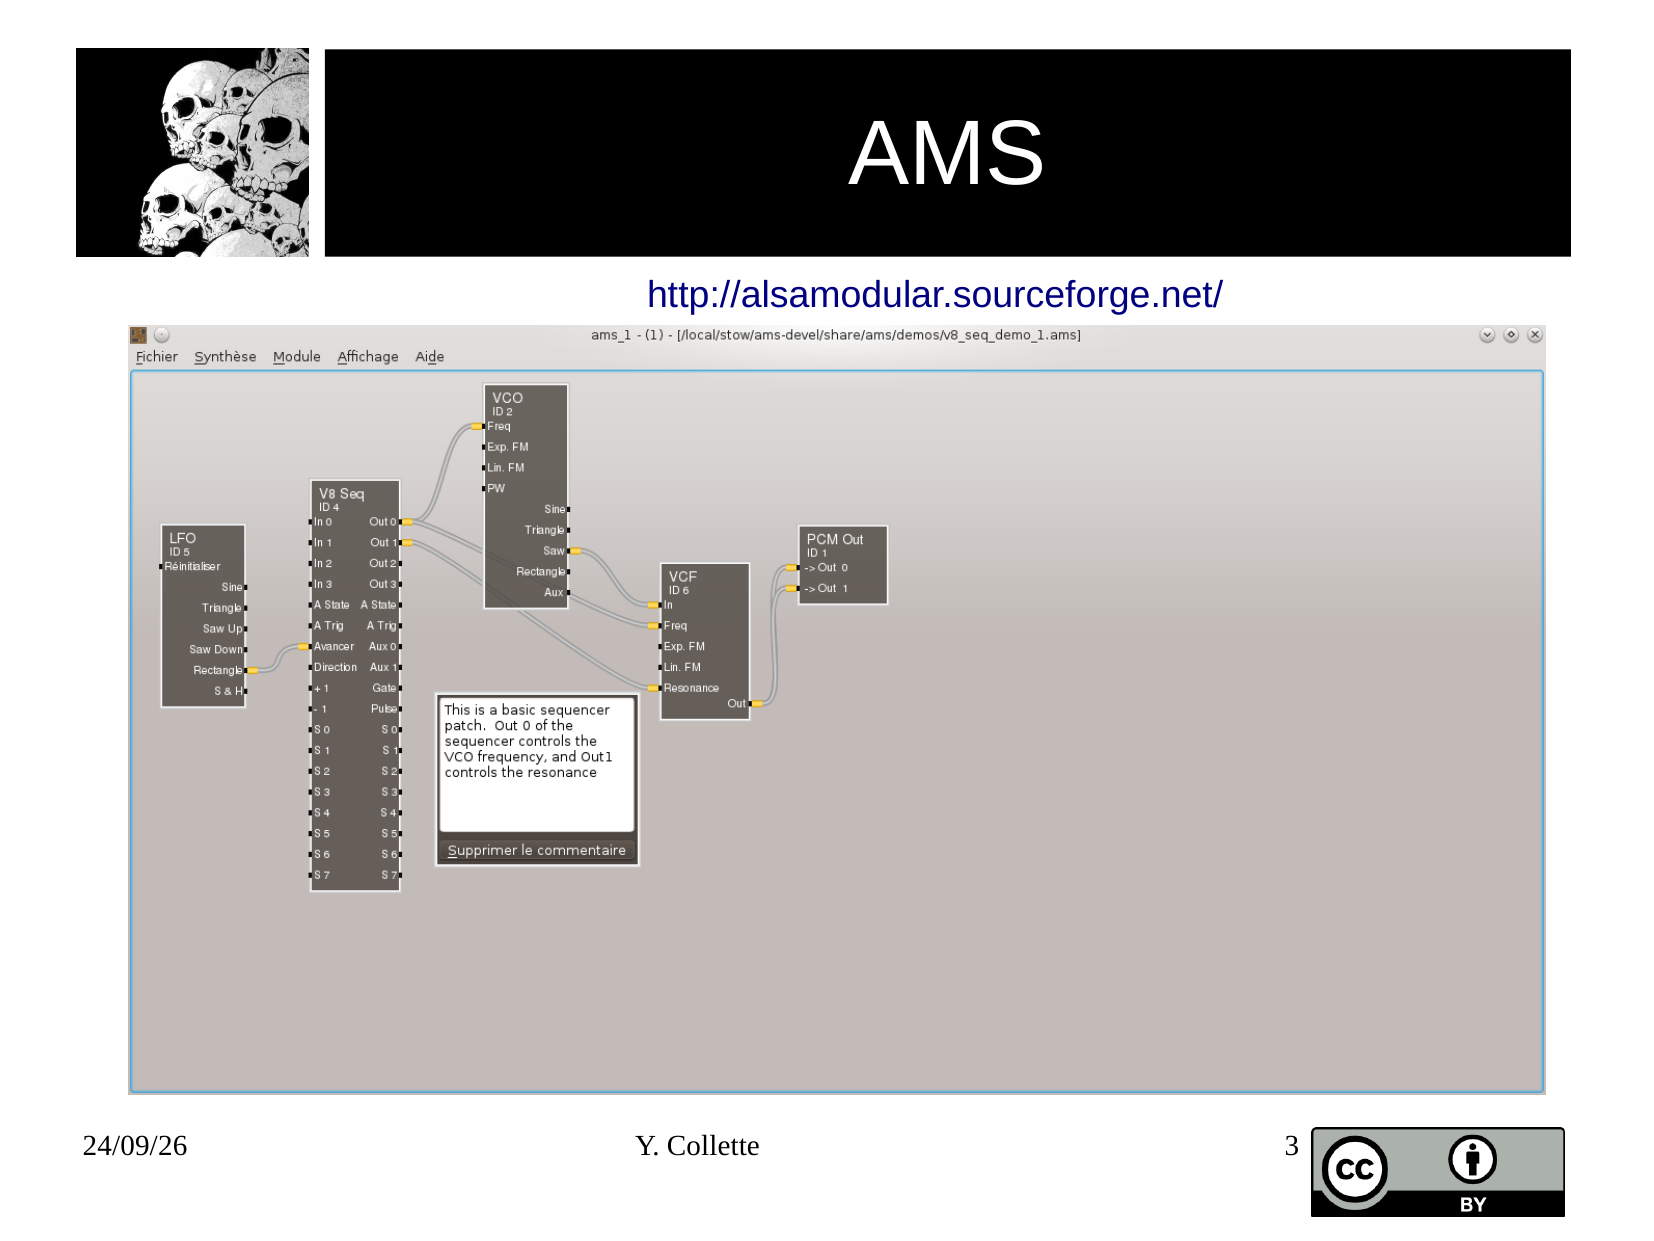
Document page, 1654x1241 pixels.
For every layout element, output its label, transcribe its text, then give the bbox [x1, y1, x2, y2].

picture [1311, 1127, 1565, 1217]
title AMS [324, 49, 1571, 257]
picture [128, 325, 1546, 1095]
text_box http://alsamodular.sourceforge.net/ [632, 265, 1330, 325]
picture [76, 48, 309, 257]
